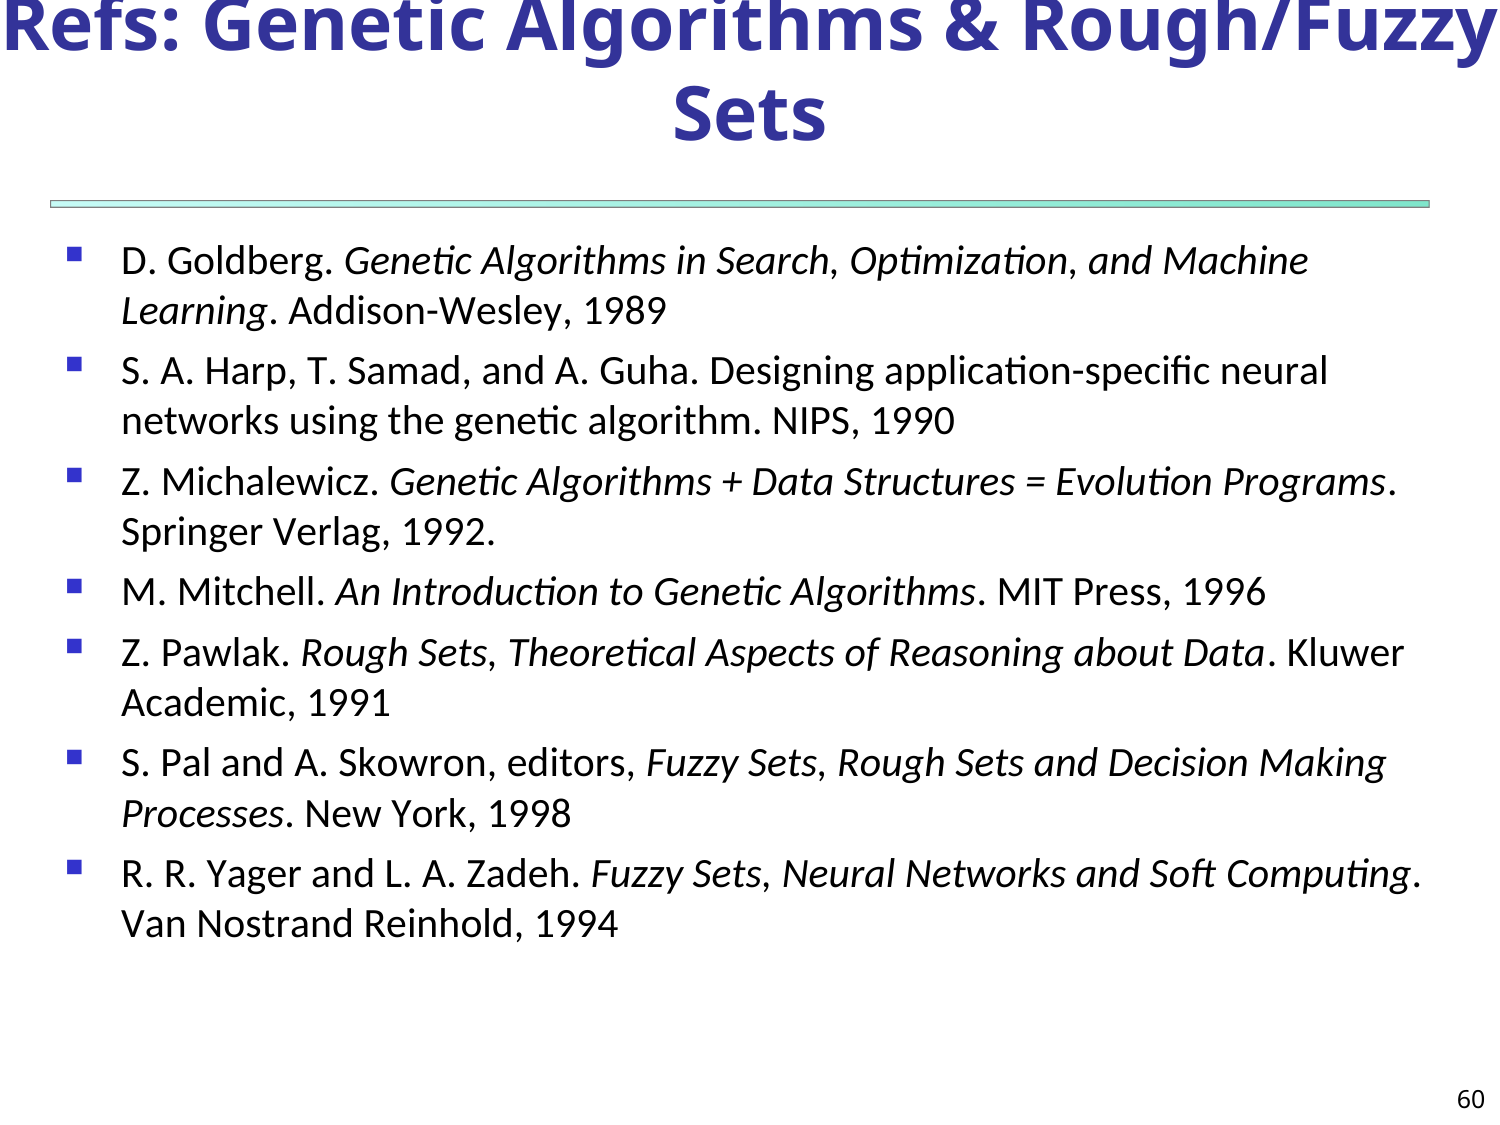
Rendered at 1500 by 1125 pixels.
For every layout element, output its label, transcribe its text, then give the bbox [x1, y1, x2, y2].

text_box <number> [1187, 1062, 1500, 1125]
title Refs: Genetic Algorithms & Rough/Fuzzy Sets [0, 0, 1500, 163]
list D. Goldberg. Genetic Algorithms in Search, Optimization, and Machine Learning. Addison-Wesley, 1989 S. A. Harp, T. Samad, and A. Guha. Designing application-specific neural networks using the genetic algorithm. NIPS, 1990 Z. Michalewicz. Genetic Algorithms + Data Structures = Evolution Programs. Springer Verlag, 1992. M. Mitchell. An Introduction to Genetic Algorithms. MIT Press, 1996 Z. Pawlak. Rough Sets, Theoretical Aspects of Reasoning about Data. Kluwer Academic, 1991 S. Pal and A. Skowron, editors, Fuzzy Sets, Rough Sets and Decision Making Processes. New York, 1998 R. R. Yager and L. A. Zadeh. Fuzzy Sets, Neural Networks and Soft Computing. Van Nostrand Reinhold, 1994 [49, 224, 1438, 1114]
